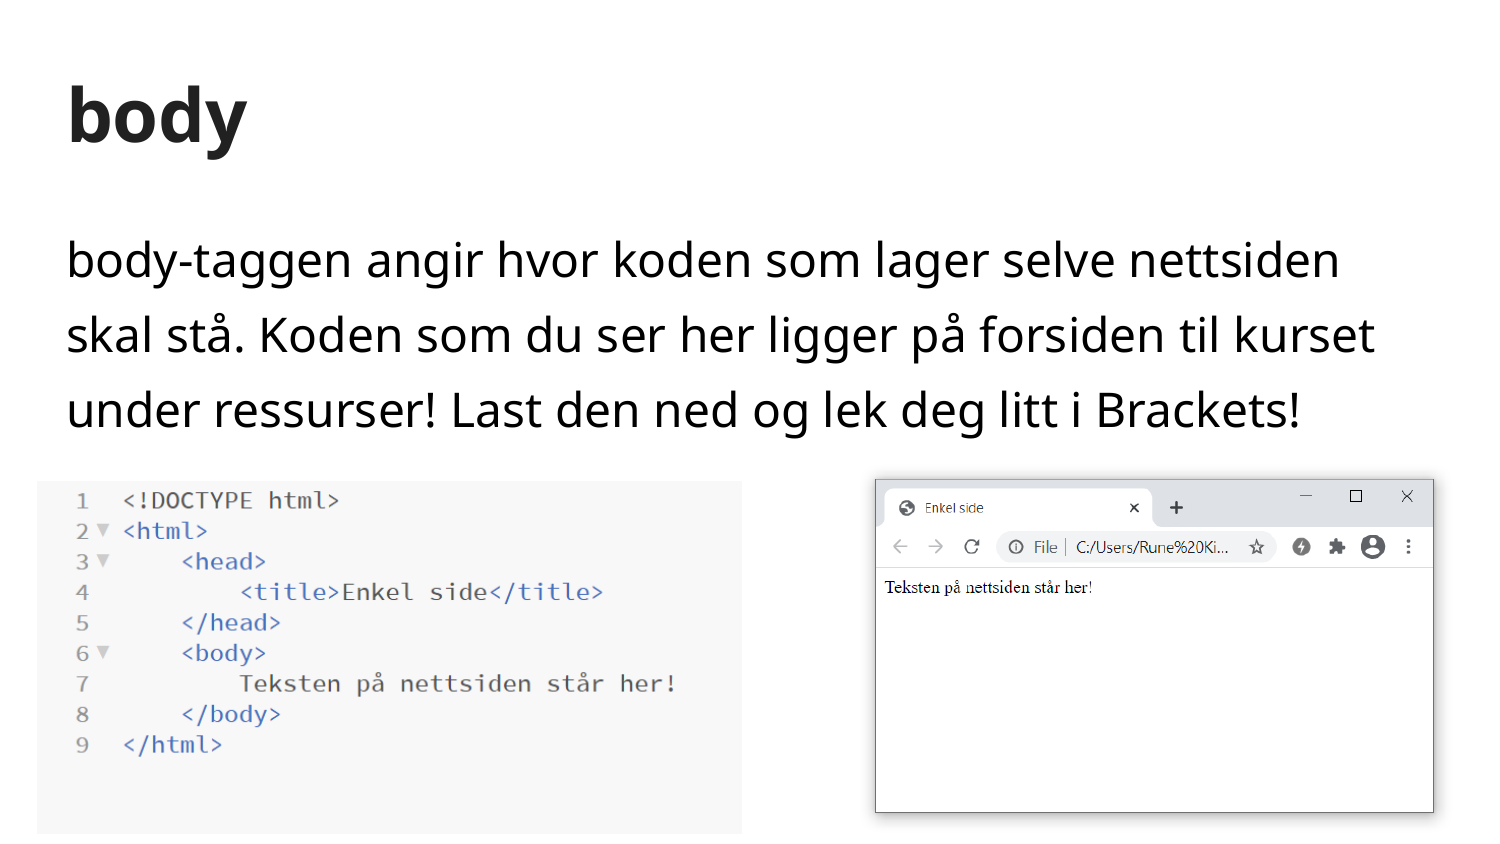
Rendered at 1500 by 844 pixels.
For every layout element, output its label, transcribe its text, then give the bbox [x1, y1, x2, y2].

title body [51, 48, 1449, 180]
list body-taggen angir hvor koden som lager selve nettsiden skal stå. Koden som du ser her ligger på forsiden til kurset under ressurser! Last den ned og lek deg litt i Brackets! [51, 201, 1449, 750]
picture [852, 446, 1461, 844]
picture [37, 481, 742, 835]
